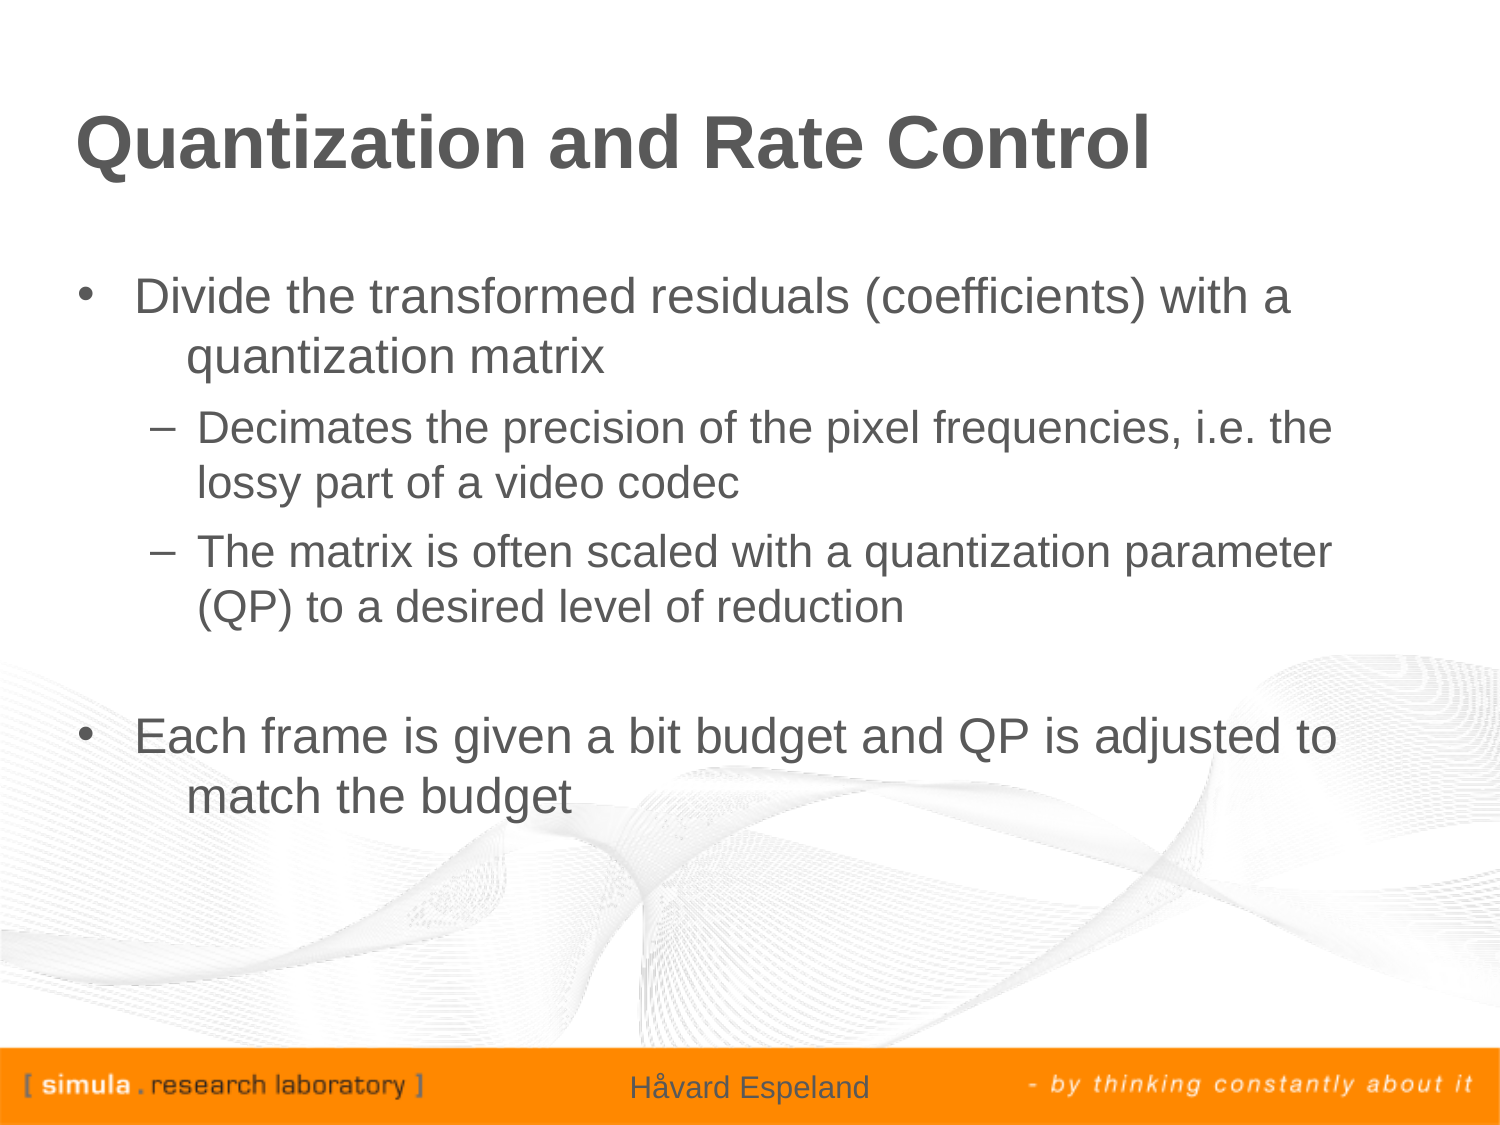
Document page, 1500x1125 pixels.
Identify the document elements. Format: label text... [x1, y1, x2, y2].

title Quantization and Rate Control [75, 52, 1425, 226]
list Divide the transformed residuals (coefficients) with a quantization matrix Decimates the precision of the pixel frequencies, i.e. the lossy part of a video codec The matrix is often scaled with a quantization parameter (QP) to a desired level of reduction Each frame is given a bit budget and QP is adjusted to match the budget [75, 263, 1425, 1006]
picture [0, 654, 1500, 1125]
